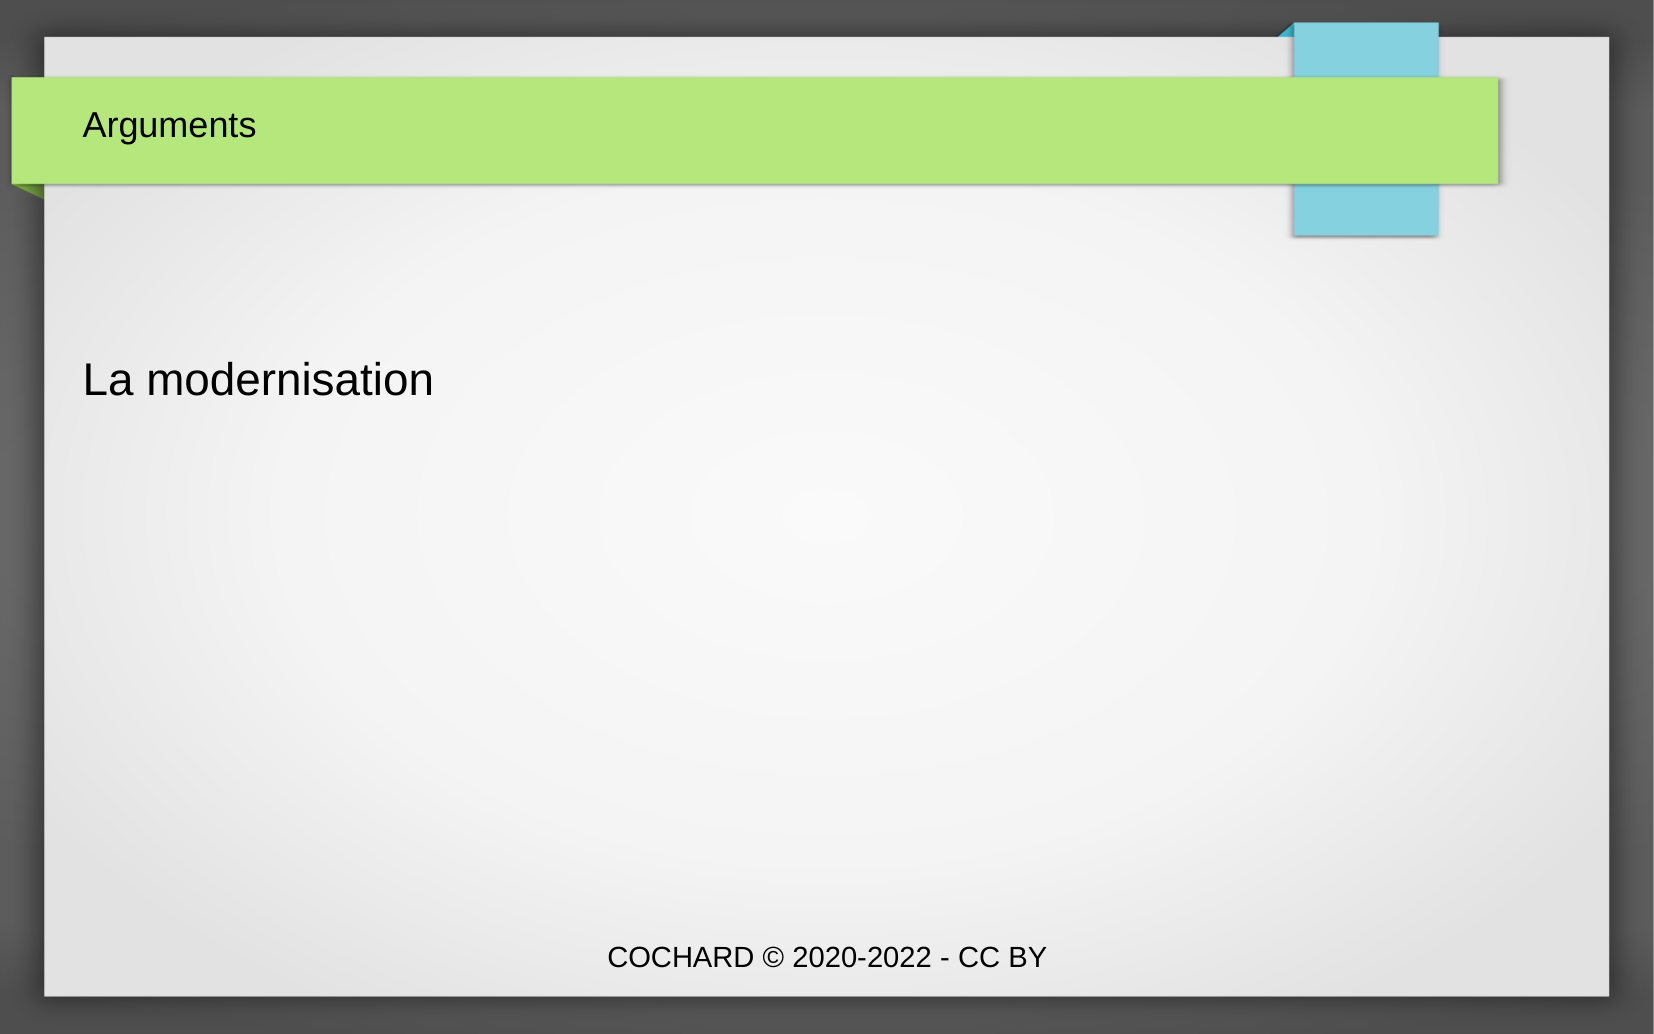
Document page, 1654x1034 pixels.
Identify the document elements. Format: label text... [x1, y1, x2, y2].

picture [0, 0, 1654, 1034]
title Arguments [82, 39, 1235, 210]
list La modernisation [82, 249, 1571, 849]
